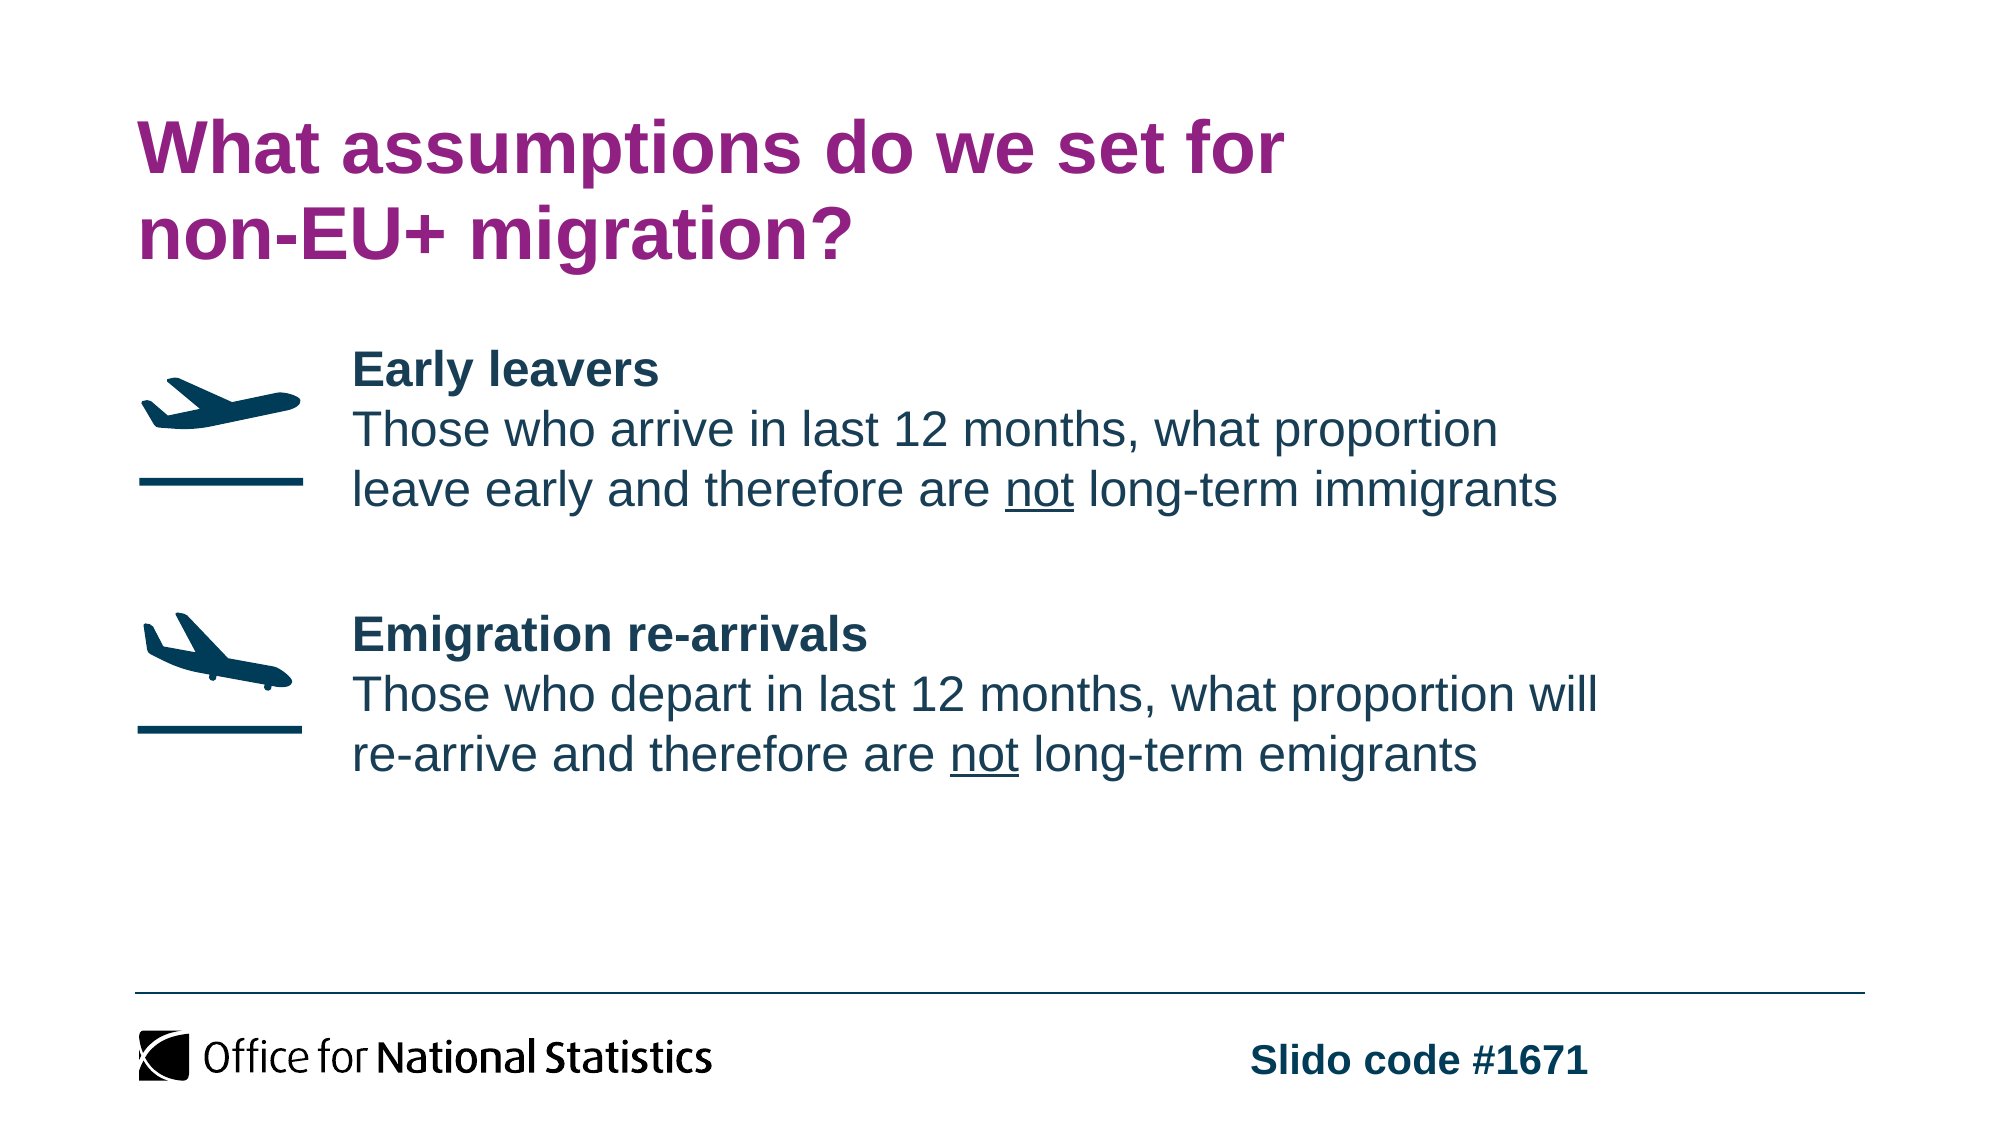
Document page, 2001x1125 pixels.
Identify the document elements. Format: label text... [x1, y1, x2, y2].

text_box Emigration re-arrivals Those who depart in last 12 months, what proportion will re-arrive and therefore are not long-term emigrants [351, 591, 1651, 789]
text_box Early leavers Those who arrive in last 12 months, what proportion leave early and therefore are not long-term immigrants [351, 326, 1638, 524]
picture [125, 584, 315, 774]
text_box Slido code #1671 [1235, 1025, 1866, 1086]
title What assumptions do we set for non-EU+ migration? [137, 105, 1436, 279]
picture [126, 336, 316, 526]
